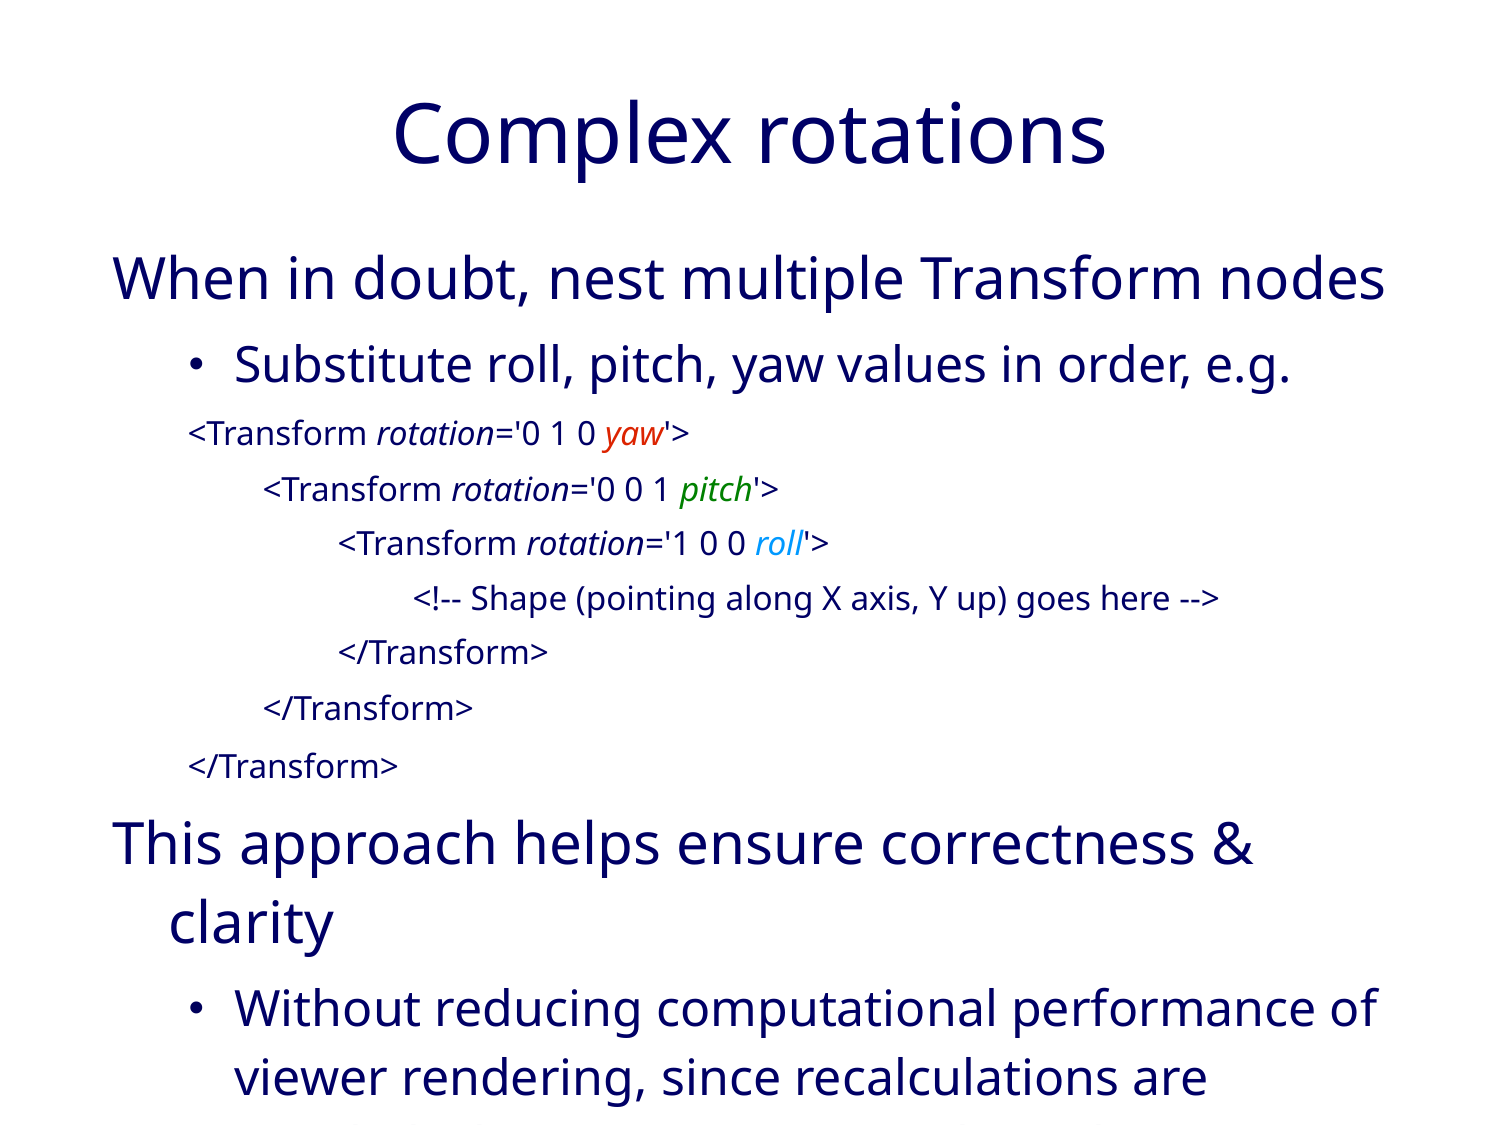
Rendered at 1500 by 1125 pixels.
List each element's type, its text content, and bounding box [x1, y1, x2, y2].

list When in doubt, nest multiple Transform nodes Substitute roll, pitch, yaw values in order, e.g. <Transform rotation='0 1 0 yaw'> <Transform rotation='0 0 1 pitch'> <Transform rotation='1 0 0 roll'> <!-- Shape (pointing along X axis, Y up) goes here --> </Transform> </Transform> </Transform> This approach helps ensure correctness & clarity Without reducing computational performance of viewer rendering, since recalculations are avoided whenever no intermediate changes occur in the composite transformation matrix [112, 237, 1388, 1073]
title Complex rotations [112, 44, 1388, 218]
